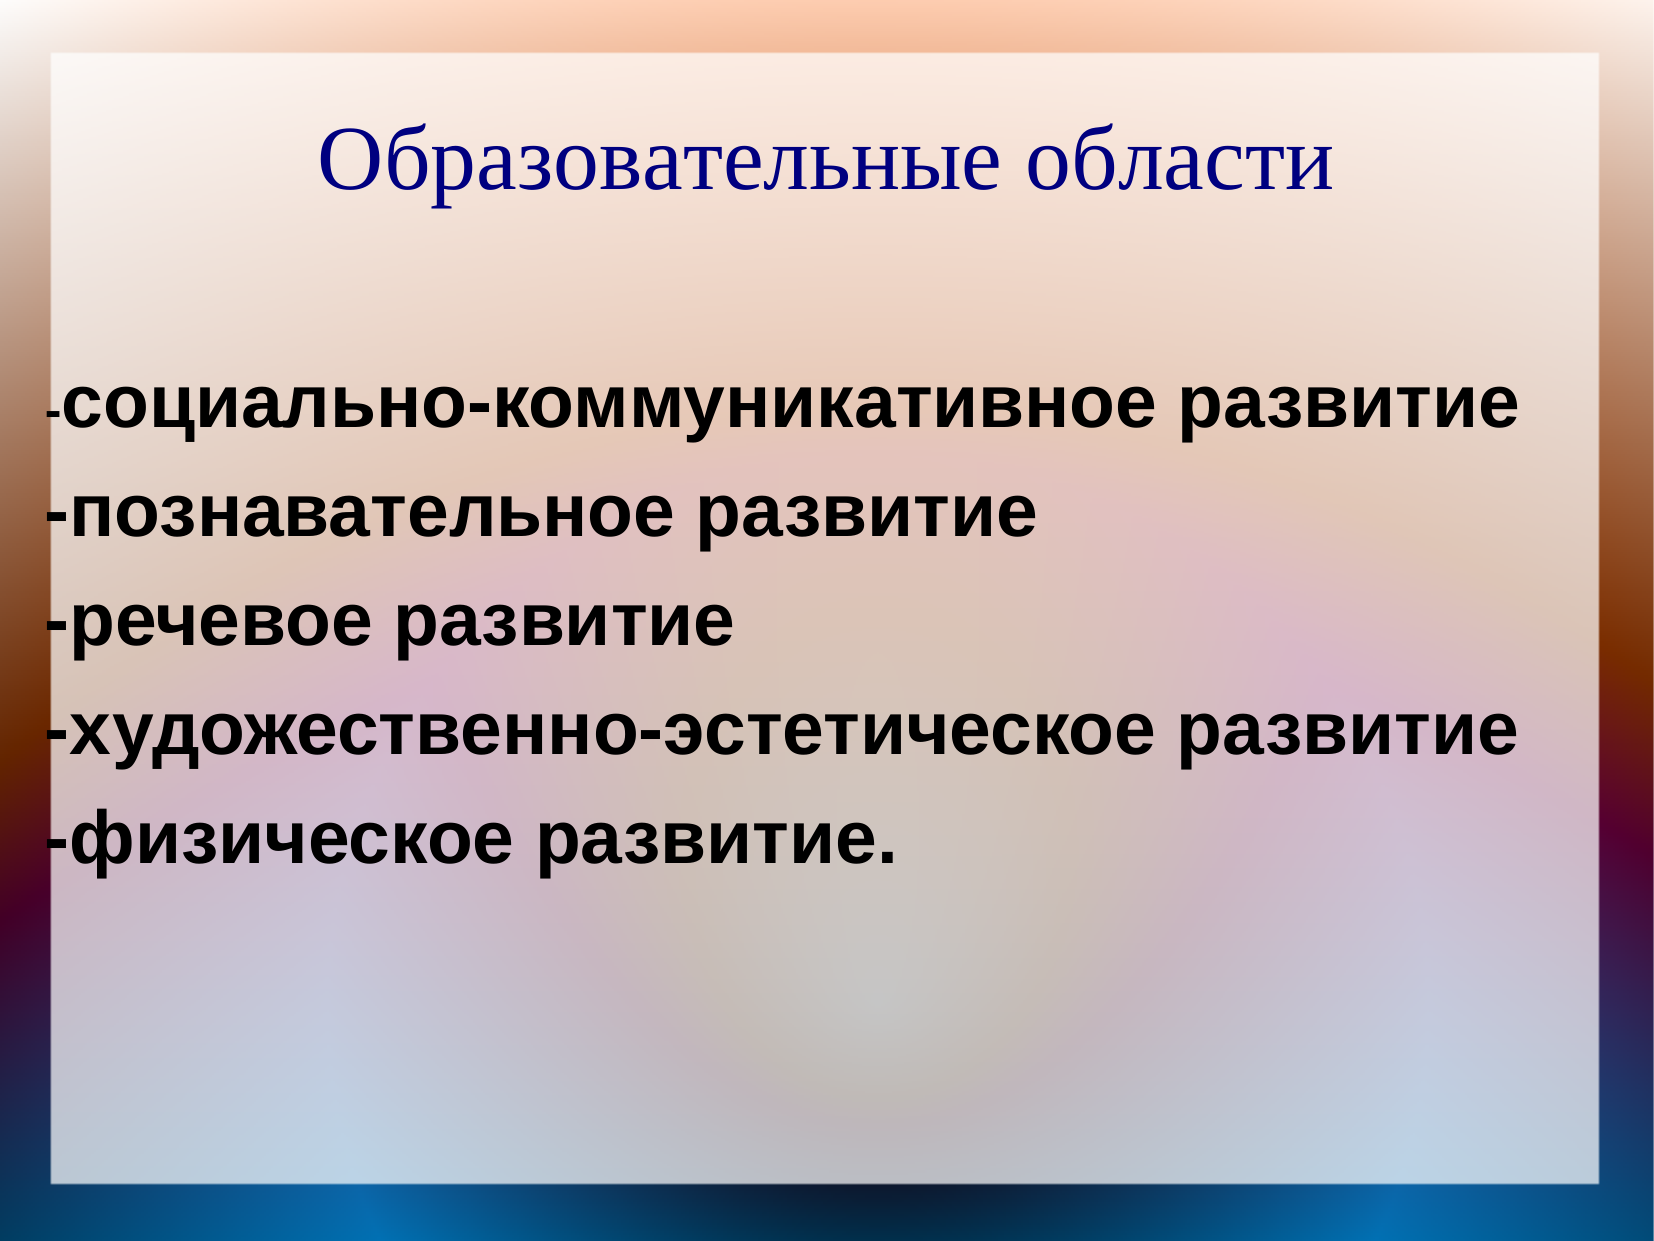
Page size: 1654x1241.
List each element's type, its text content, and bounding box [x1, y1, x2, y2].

text_box -социально-коммуникативное развитие -познавательное развитие -речевое развитие -художественно-эстетическое развитие -физическое развитие. [30, 352, 1654, 1227]
picture [0, 0, 1654, 1241]
title Образовательные области [82, 55, 1571, 263]
